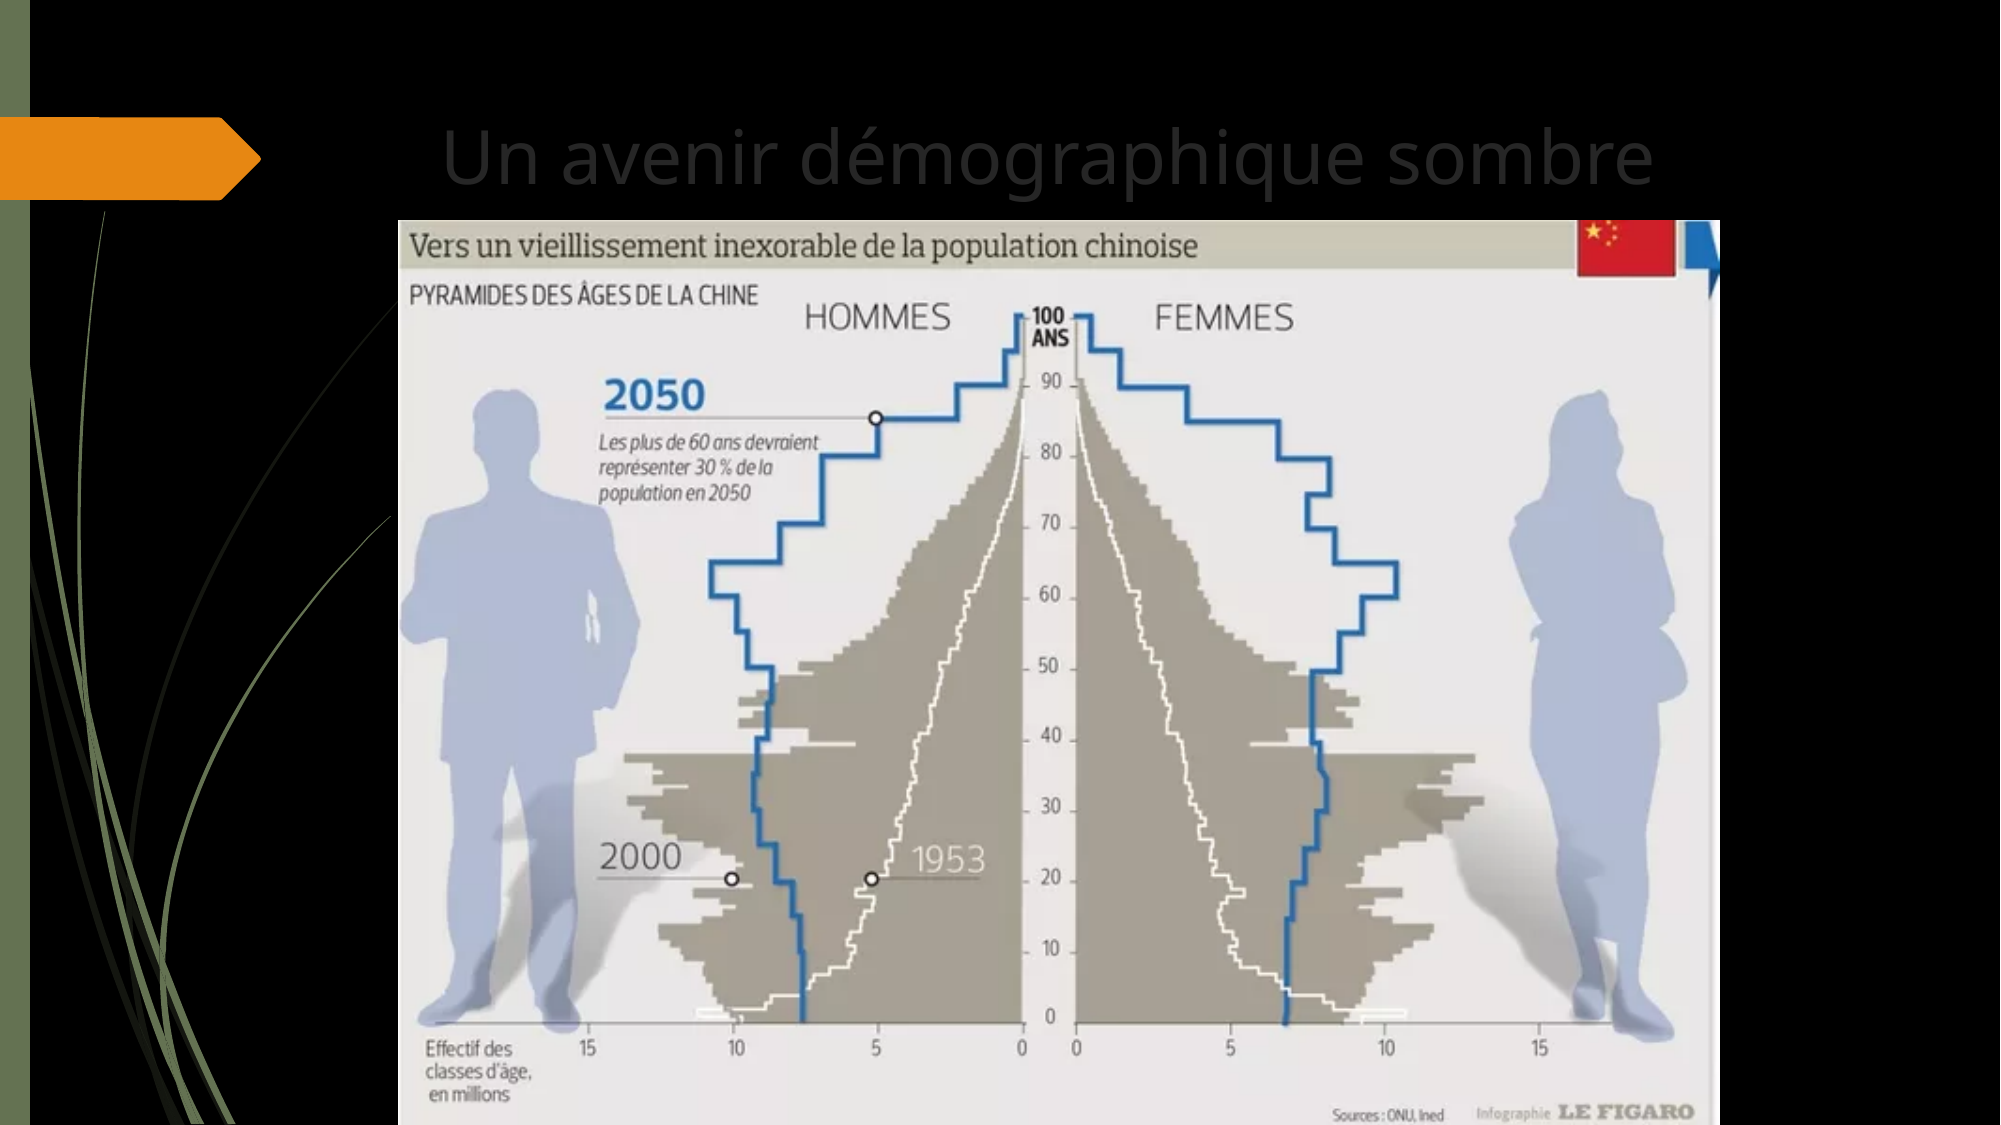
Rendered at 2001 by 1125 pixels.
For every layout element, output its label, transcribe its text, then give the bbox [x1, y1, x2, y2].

picture [398, 220, 1720, 1125]
title Un avenir démographique sombre [425, 102, 1888, 313]
